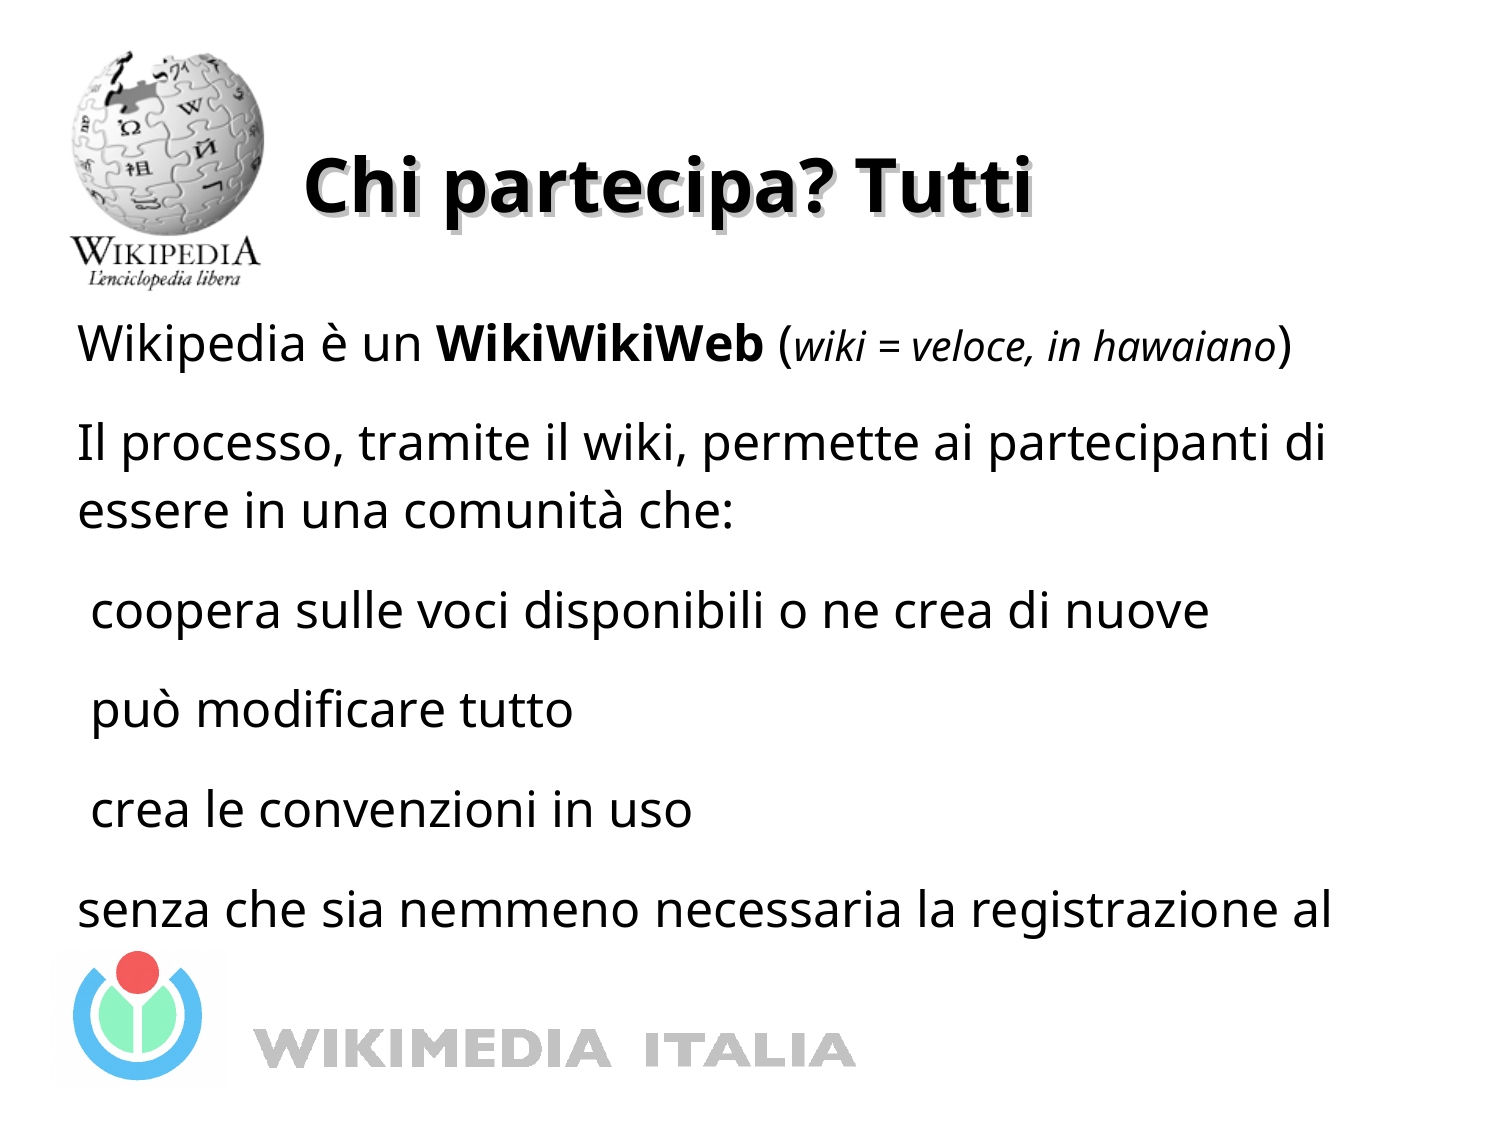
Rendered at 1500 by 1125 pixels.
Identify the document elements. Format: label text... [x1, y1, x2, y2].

text_box Wikipedia è un WikiWikiWeb (wiki = veloce, in hawaiano) Il processo, tramite il wiki, permette ai partecipanti di essere in una comunità che: coopera sulle voci disponibili o ne crea di nuove può modificare tutto crea le convenzioni in uso senza che sia nemmeno necessaria la registrazione al sito! [62, 299, 1426, 1018]
text_box Chi partecipa? Tutti [287, 124, 1450, 243]
chart [637, 1025, 863, 1071]
chart [62, 50, 274, 293]
chart [50, 950, 226, 1087]
chart [249, 1025, 618, 1073]
